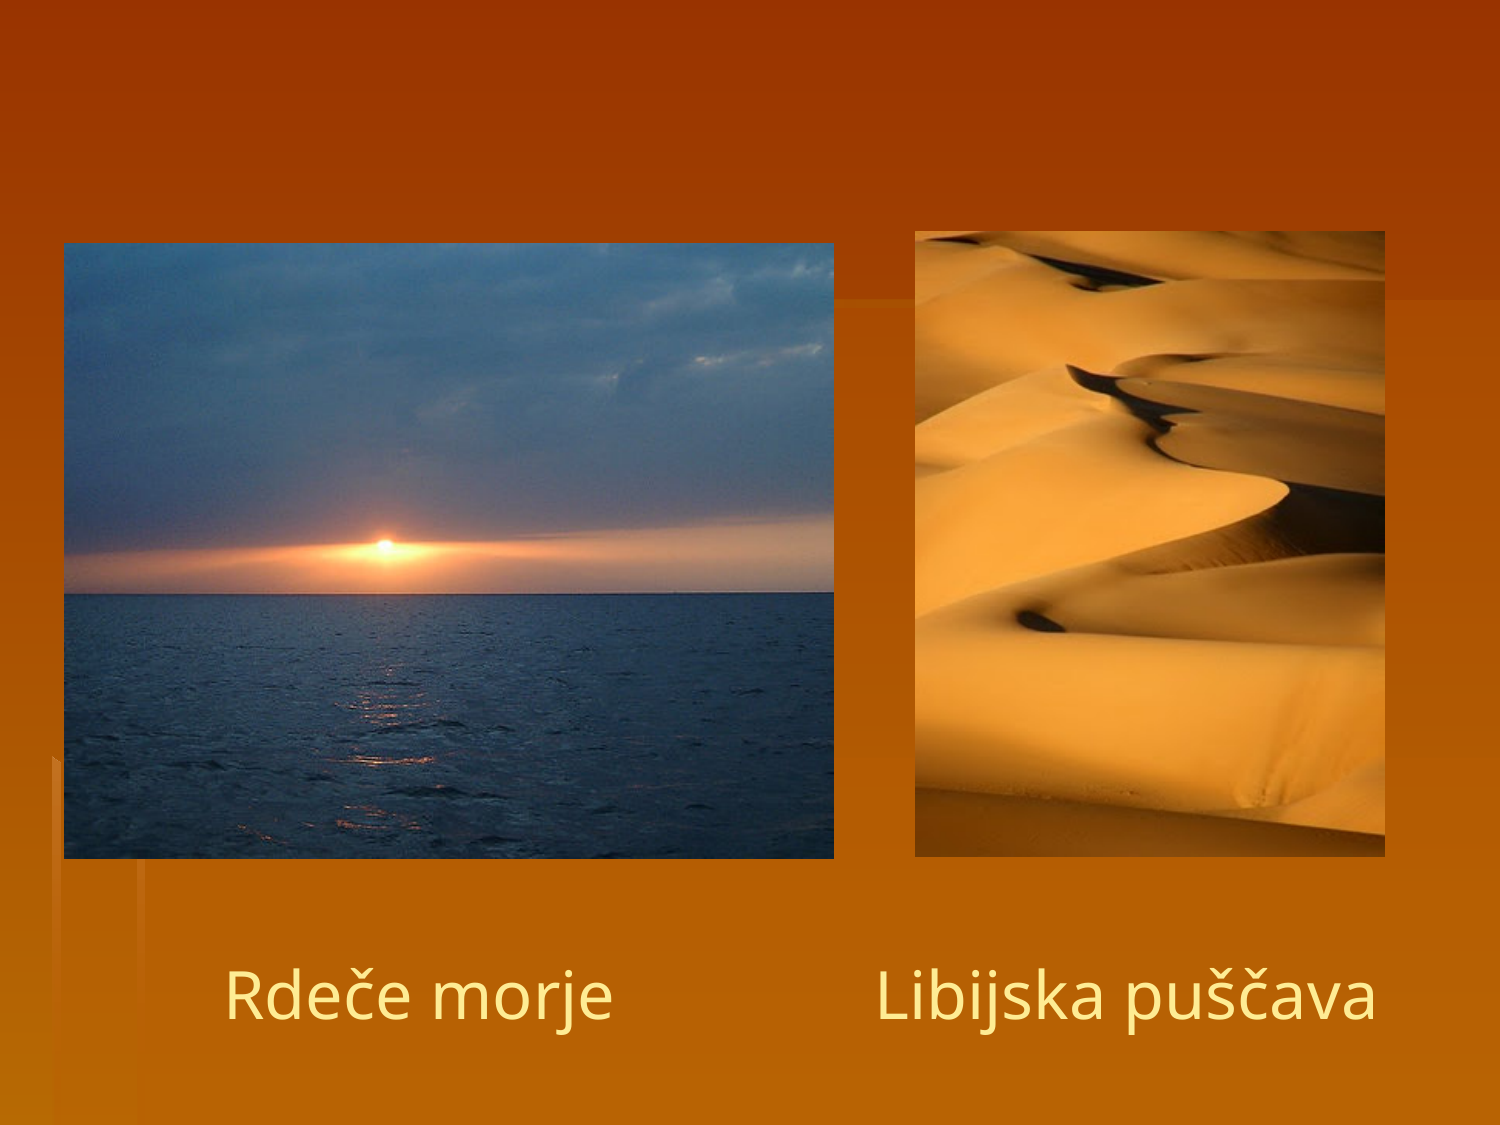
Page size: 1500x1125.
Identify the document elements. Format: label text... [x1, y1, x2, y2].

title Rdeče morje Libijska puščava [53, 904, 1471, 1081]
picture [64, 243, 834, 859]
picture [915, 231, 1385, 857]
